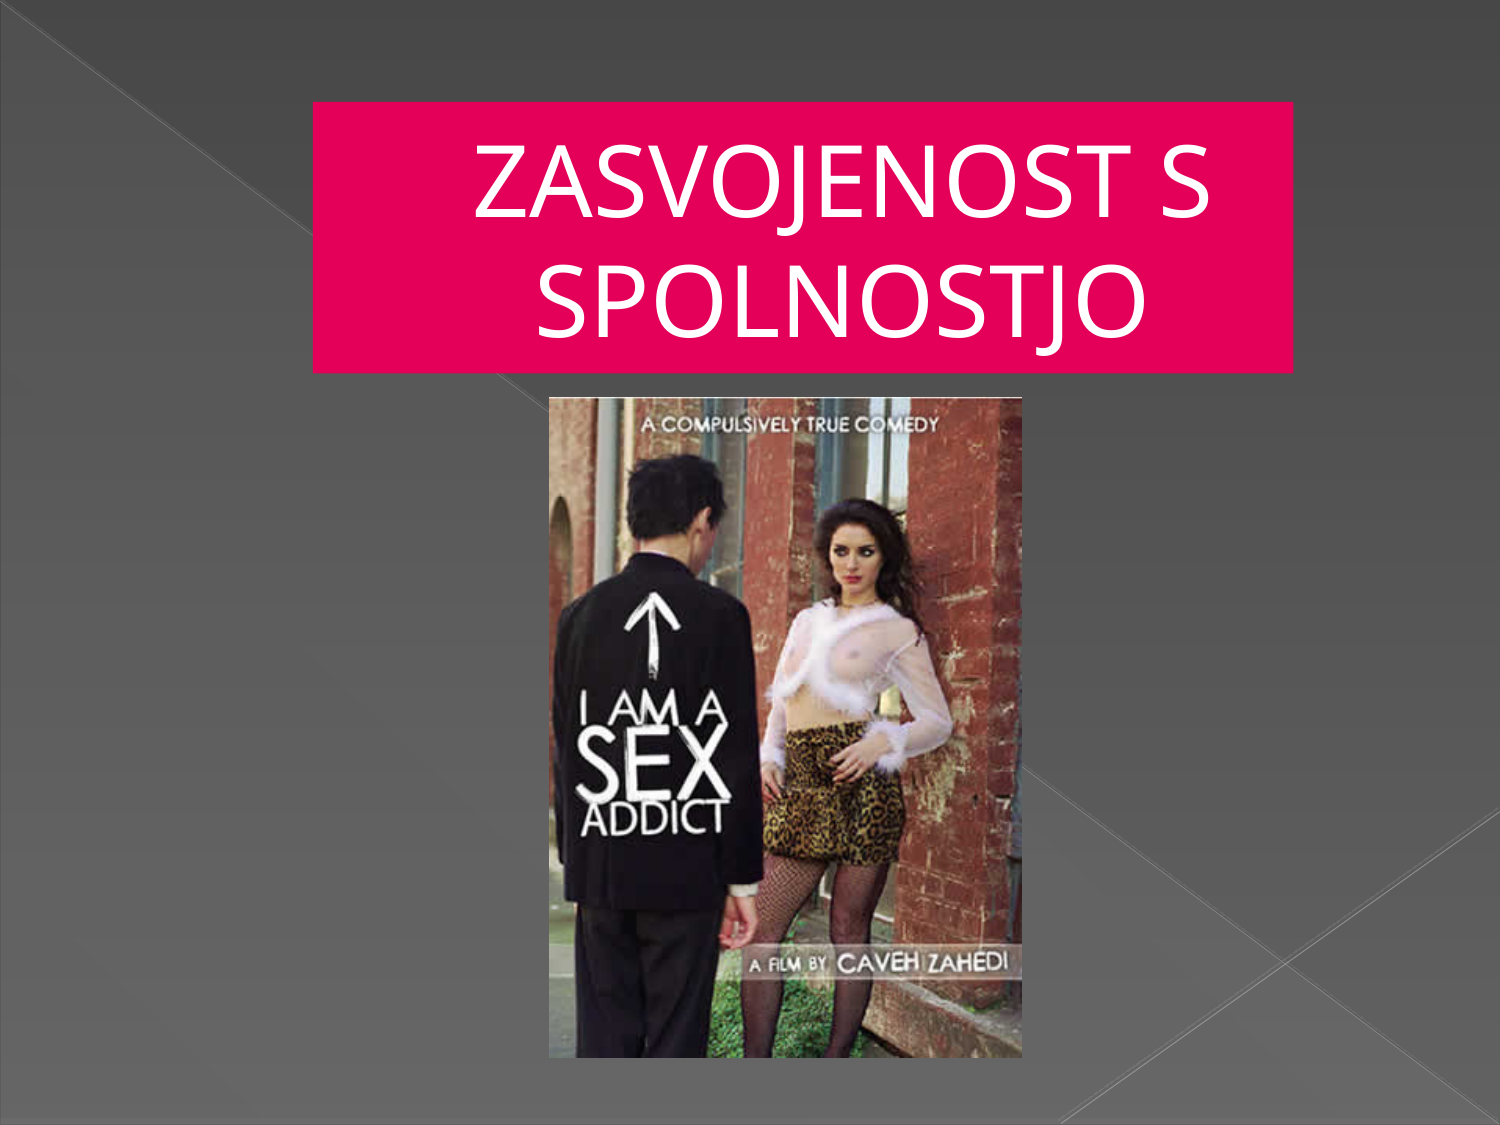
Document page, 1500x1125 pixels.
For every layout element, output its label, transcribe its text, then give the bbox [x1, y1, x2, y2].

picture [549, 397, 1022, 1059]
title ZASVOJENOST S SPOLNOSTJO [312, 101, 1294, 374]
